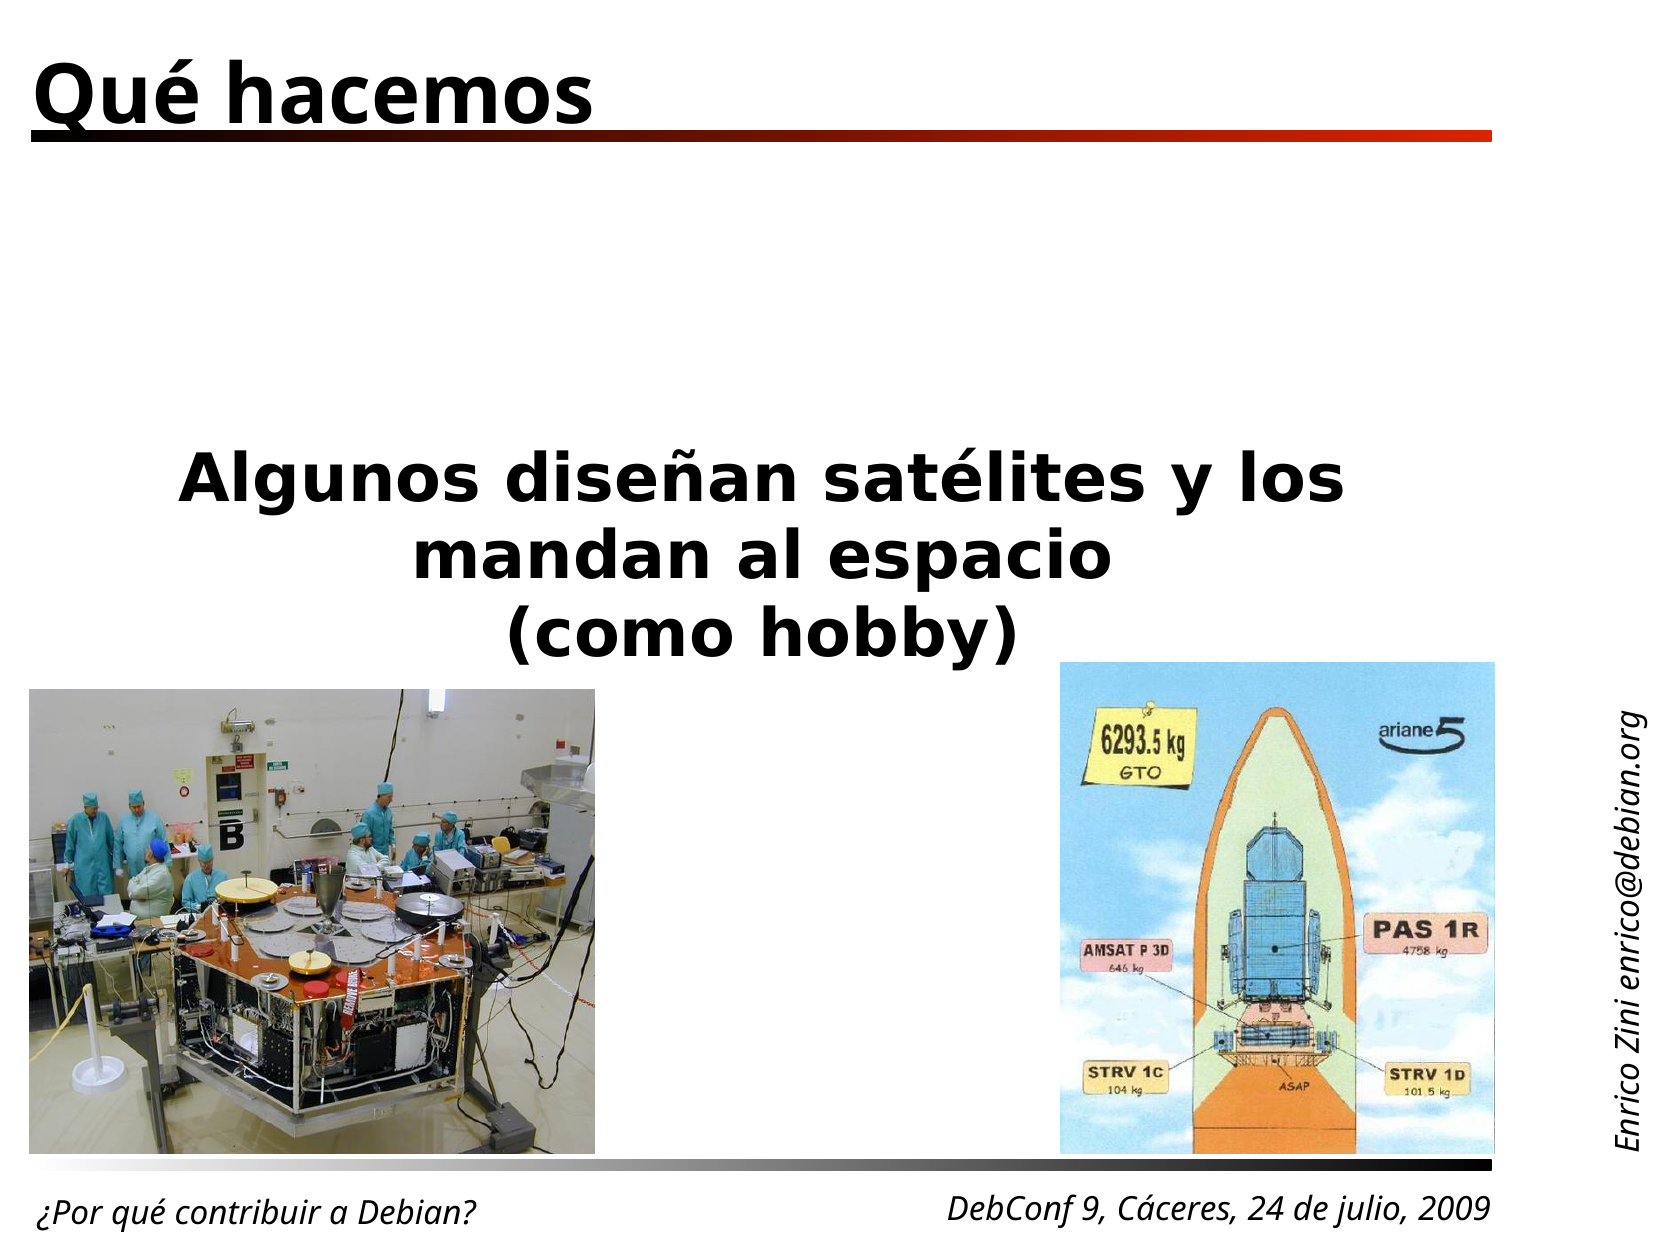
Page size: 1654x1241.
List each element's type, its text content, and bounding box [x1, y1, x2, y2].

text_box Algunos diseñan satélites y los mandan al espacio (como hobby) [30, 439, 1495, 673]
text_box Qué hacemos [31, 34, 1438, 168]
picture [1060, 662, 1495, 1154]
picture [29, 689, 595, 1154]
